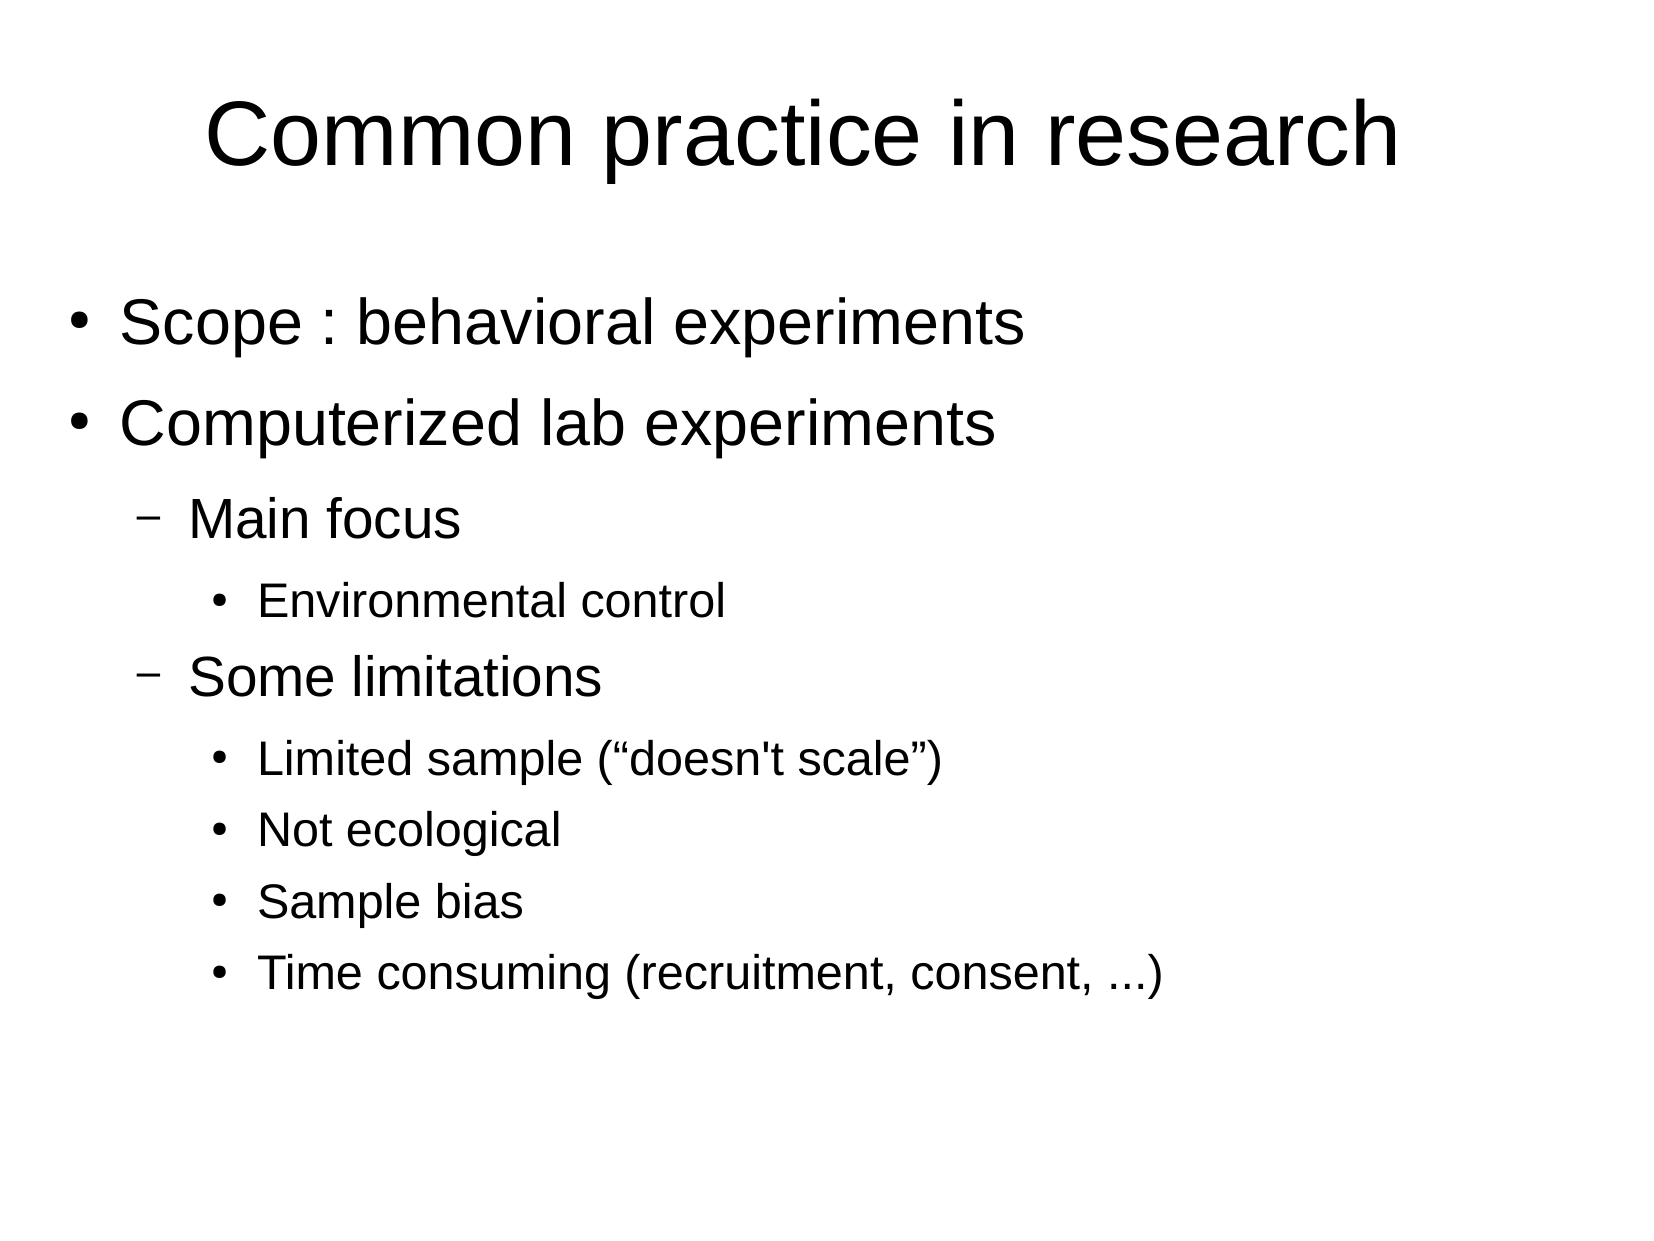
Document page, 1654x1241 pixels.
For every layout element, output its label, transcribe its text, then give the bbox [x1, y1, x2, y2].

title Common practice in research [60, 30, 1549, 238]
list Scope : behavioral experiments Computerized lab experiments Main focus Environmental control Some limitations Limited sample (“doesn't scale”) Not ecological Sample bias Time consuming (recruitment, consent, ...) [50, 285, 1654, 1006]
